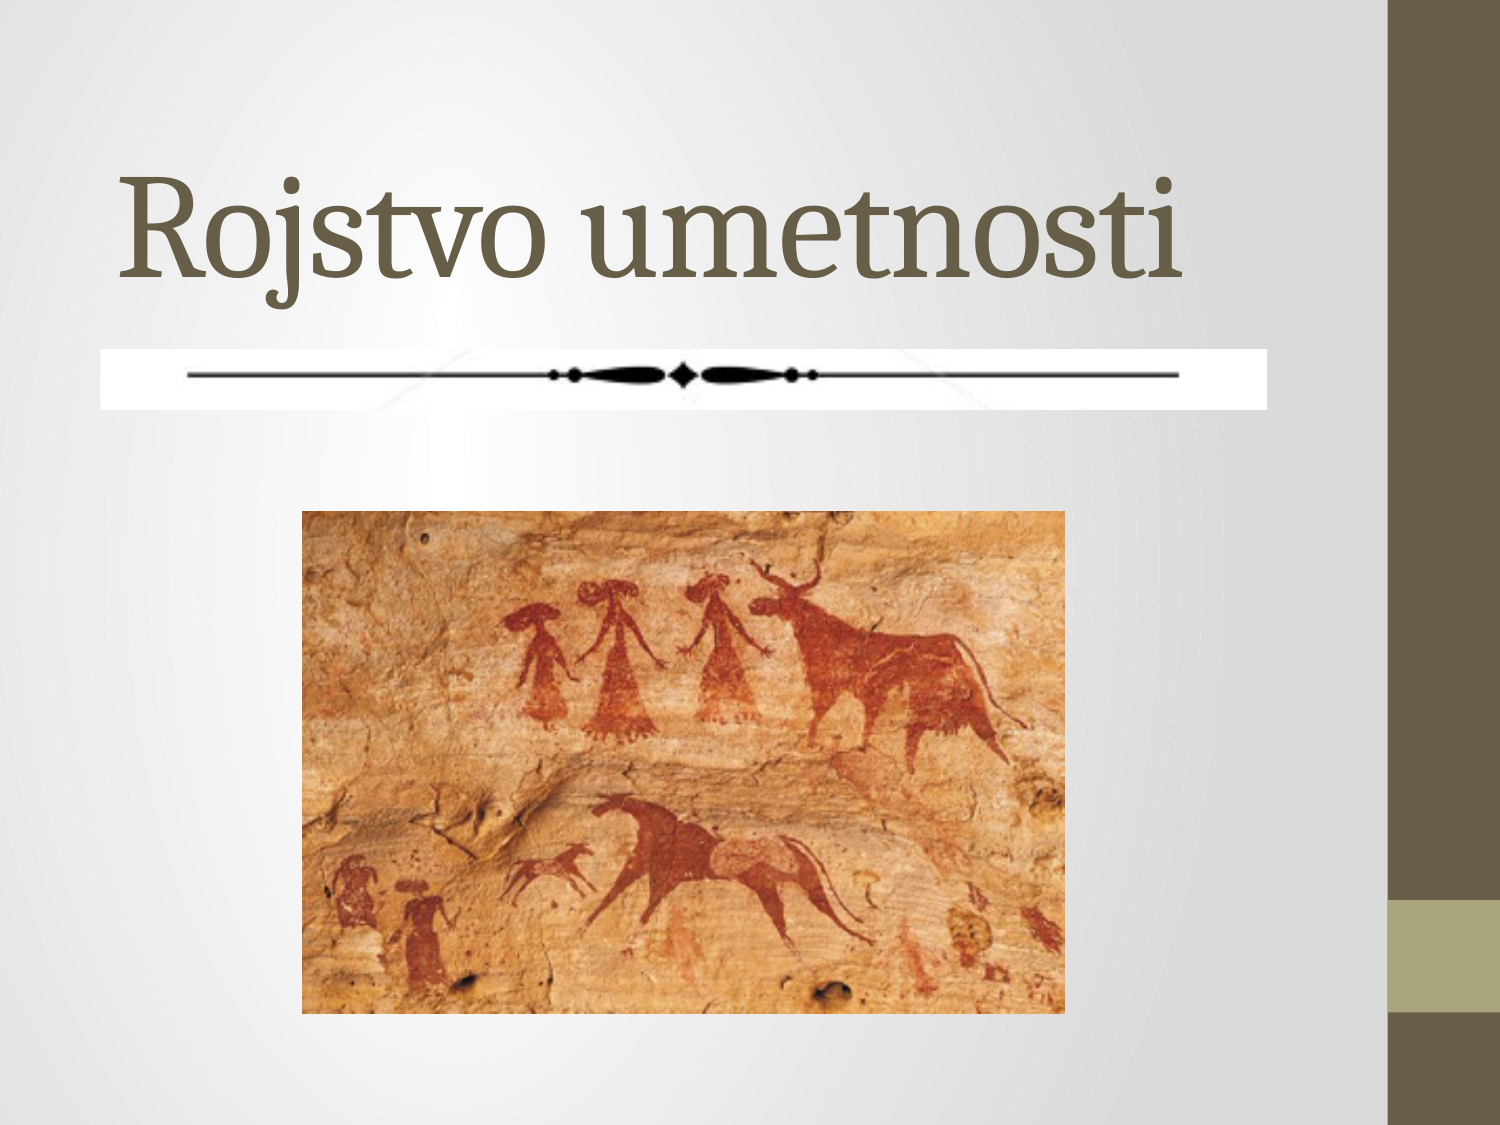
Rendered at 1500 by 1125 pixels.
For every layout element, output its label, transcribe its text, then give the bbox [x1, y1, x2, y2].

picture [302, 511, 1065, 1014]
picture [100, 349, 1268, 410]
title Rojstvo umetnosti [100, 125, 1338, 315]
